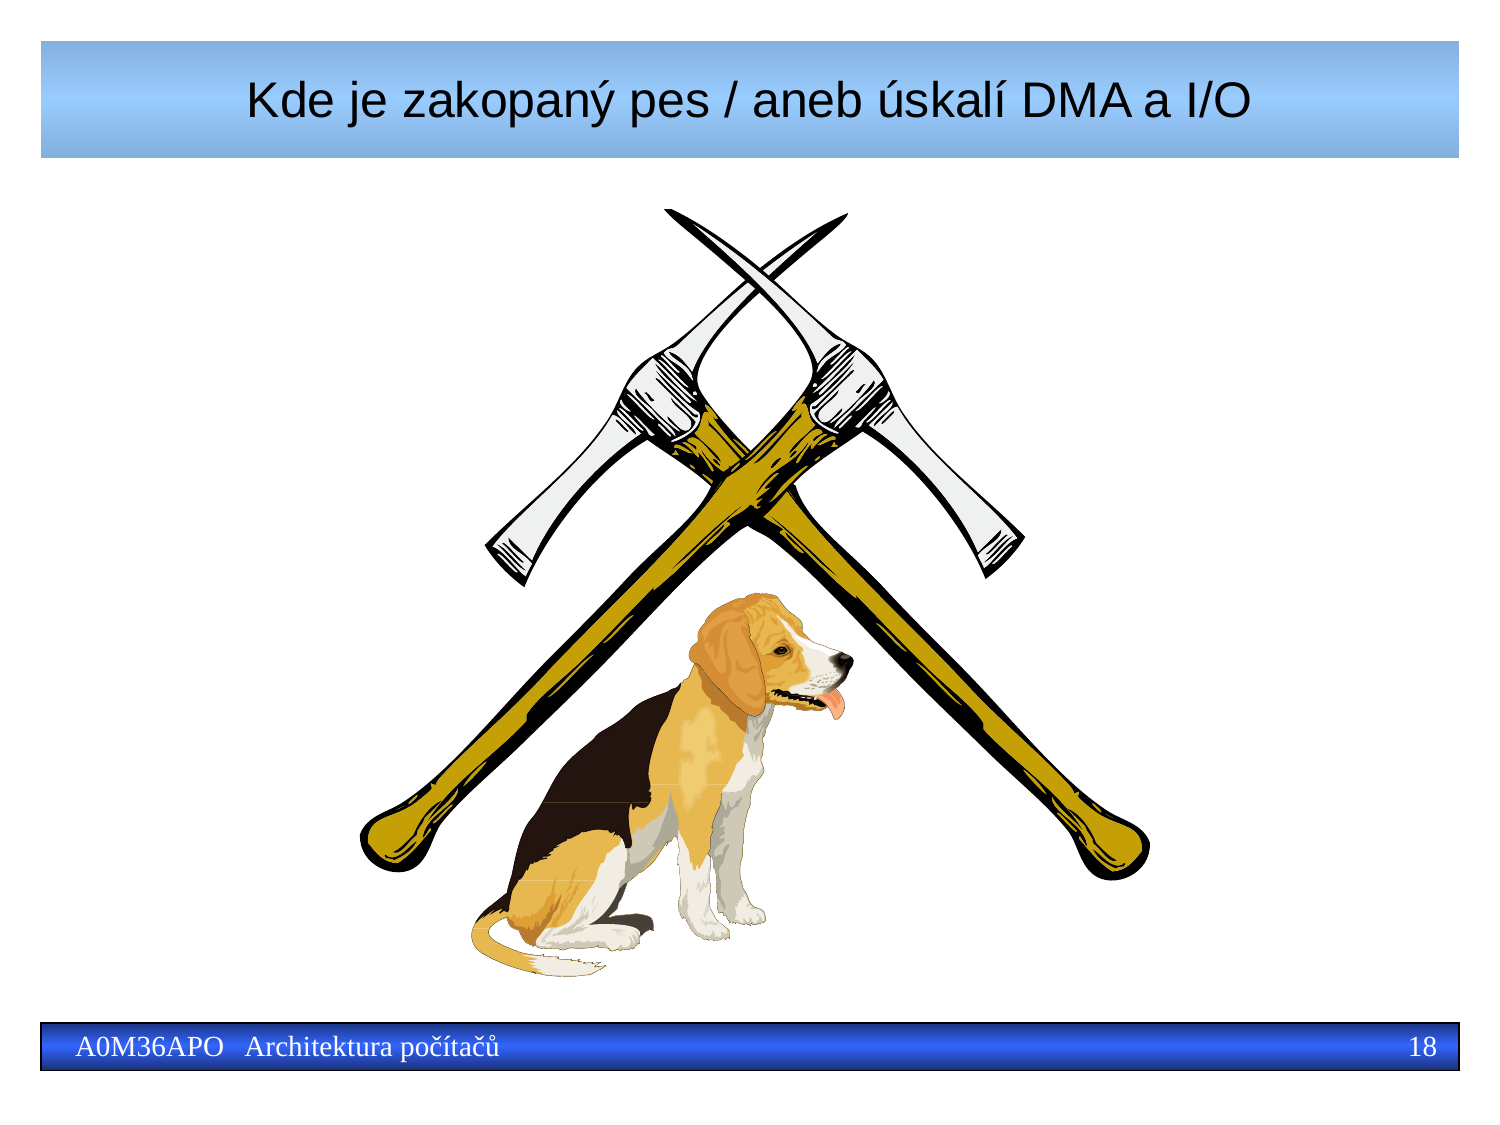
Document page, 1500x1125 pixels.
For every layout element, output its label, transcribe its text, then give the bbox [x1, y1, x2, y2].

title Kde je zakopaný pes / aneb úskalí DMA a I/O [41, 41, 1459, 158]
chart [355, 209, 1214, 1051]
